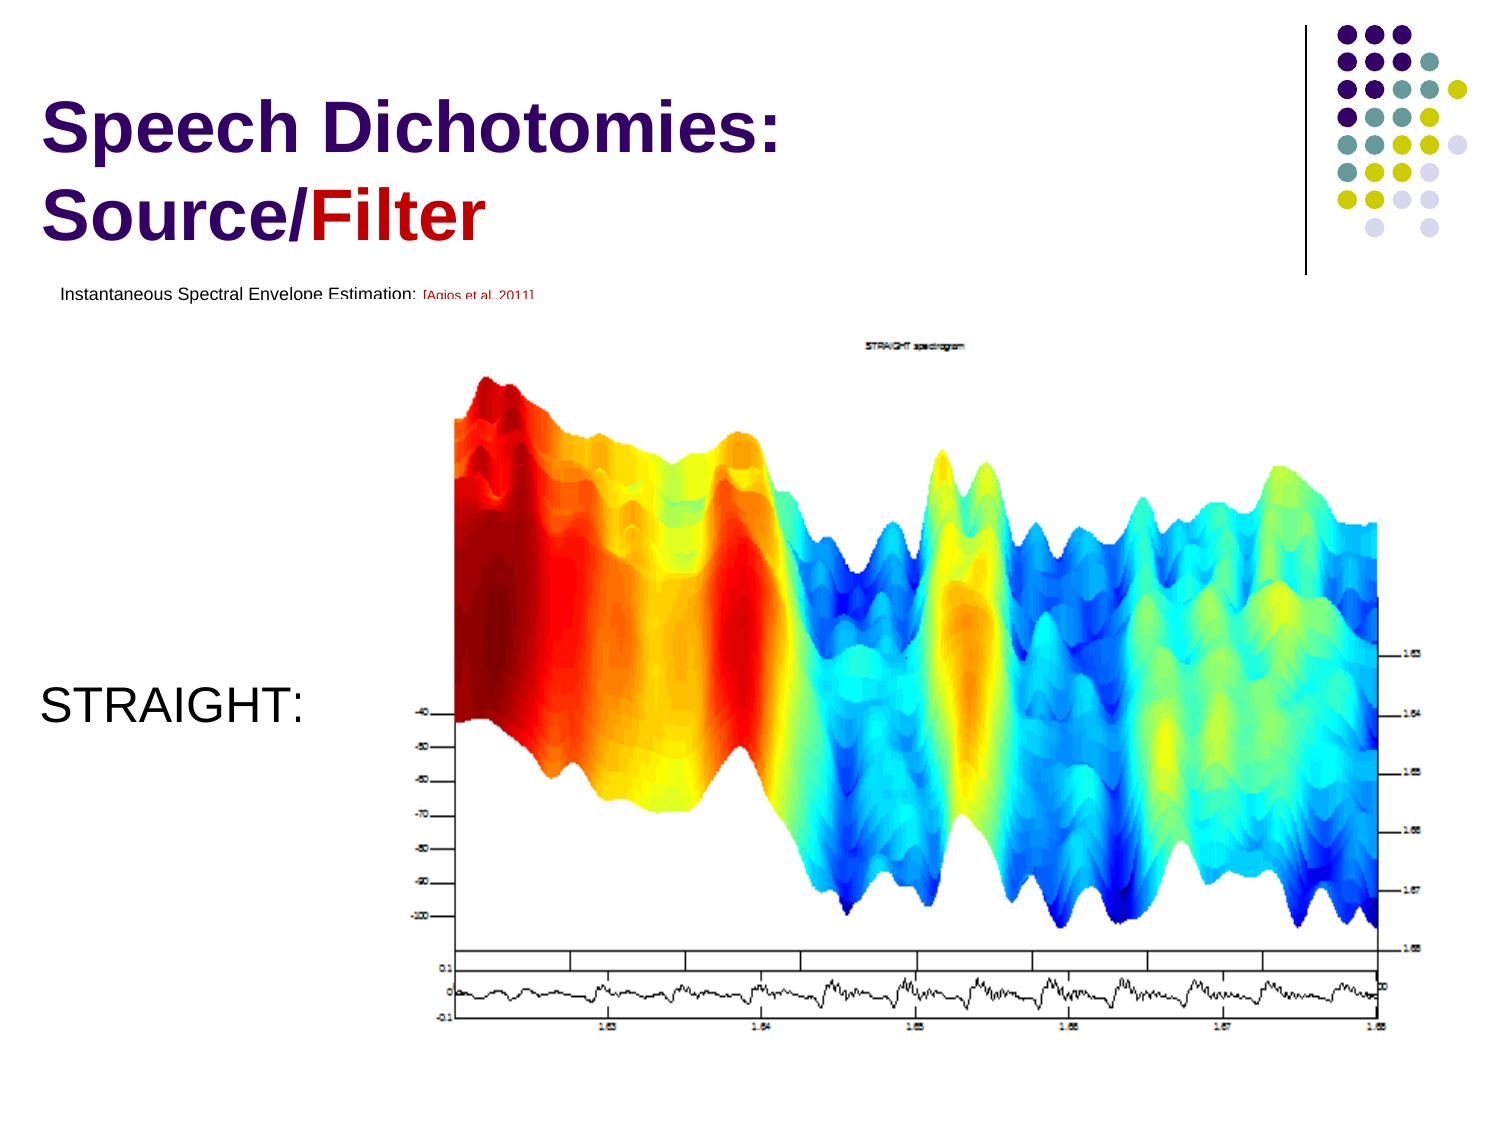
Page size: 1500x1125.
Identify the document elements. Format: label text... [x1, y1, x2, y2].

text_box Speech Dichotomies: Source/Filter [27, 50, 1265, 263]
text_box STRAIGHT: [24, 660, 300, 750]
picture [300, 299, 1491, 1107]
list Instantaneous Spectral Envelope Estimation: [Agios et al.,2011] [45, 274, 1471, 364]
